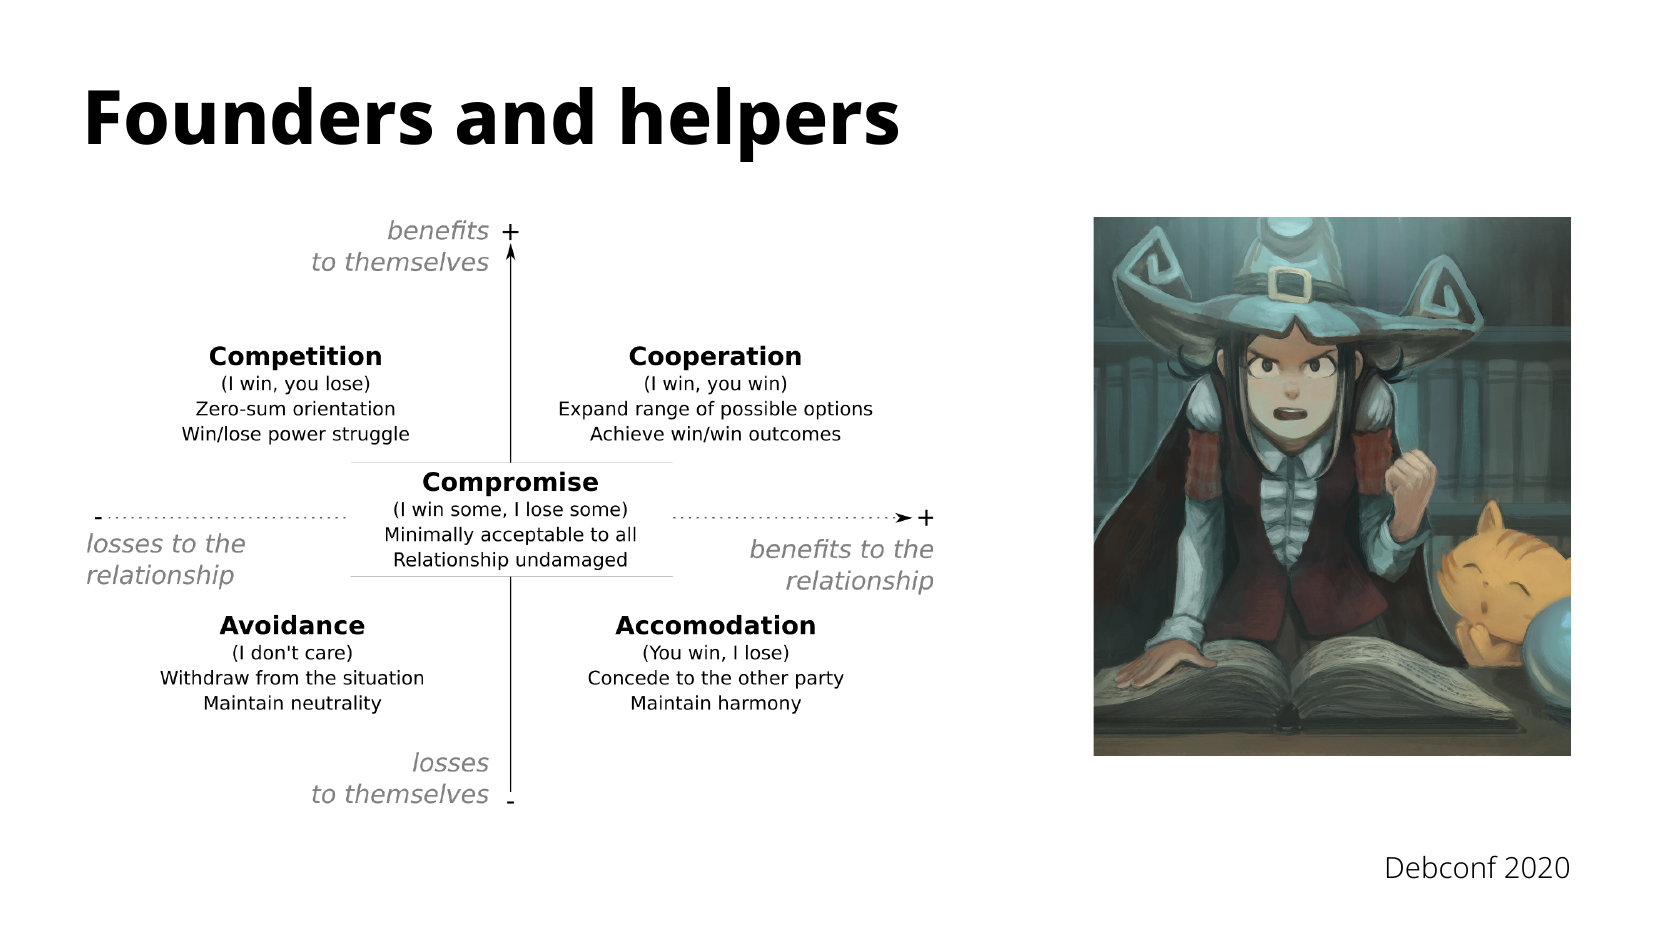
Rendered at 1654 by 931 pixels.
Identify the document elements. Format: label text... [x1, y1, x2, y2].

picture [82, 217, 934, 842]
title Founders and helpers [82, 37, 1571, 193]
picture [1093, 217, 1571, 756]
